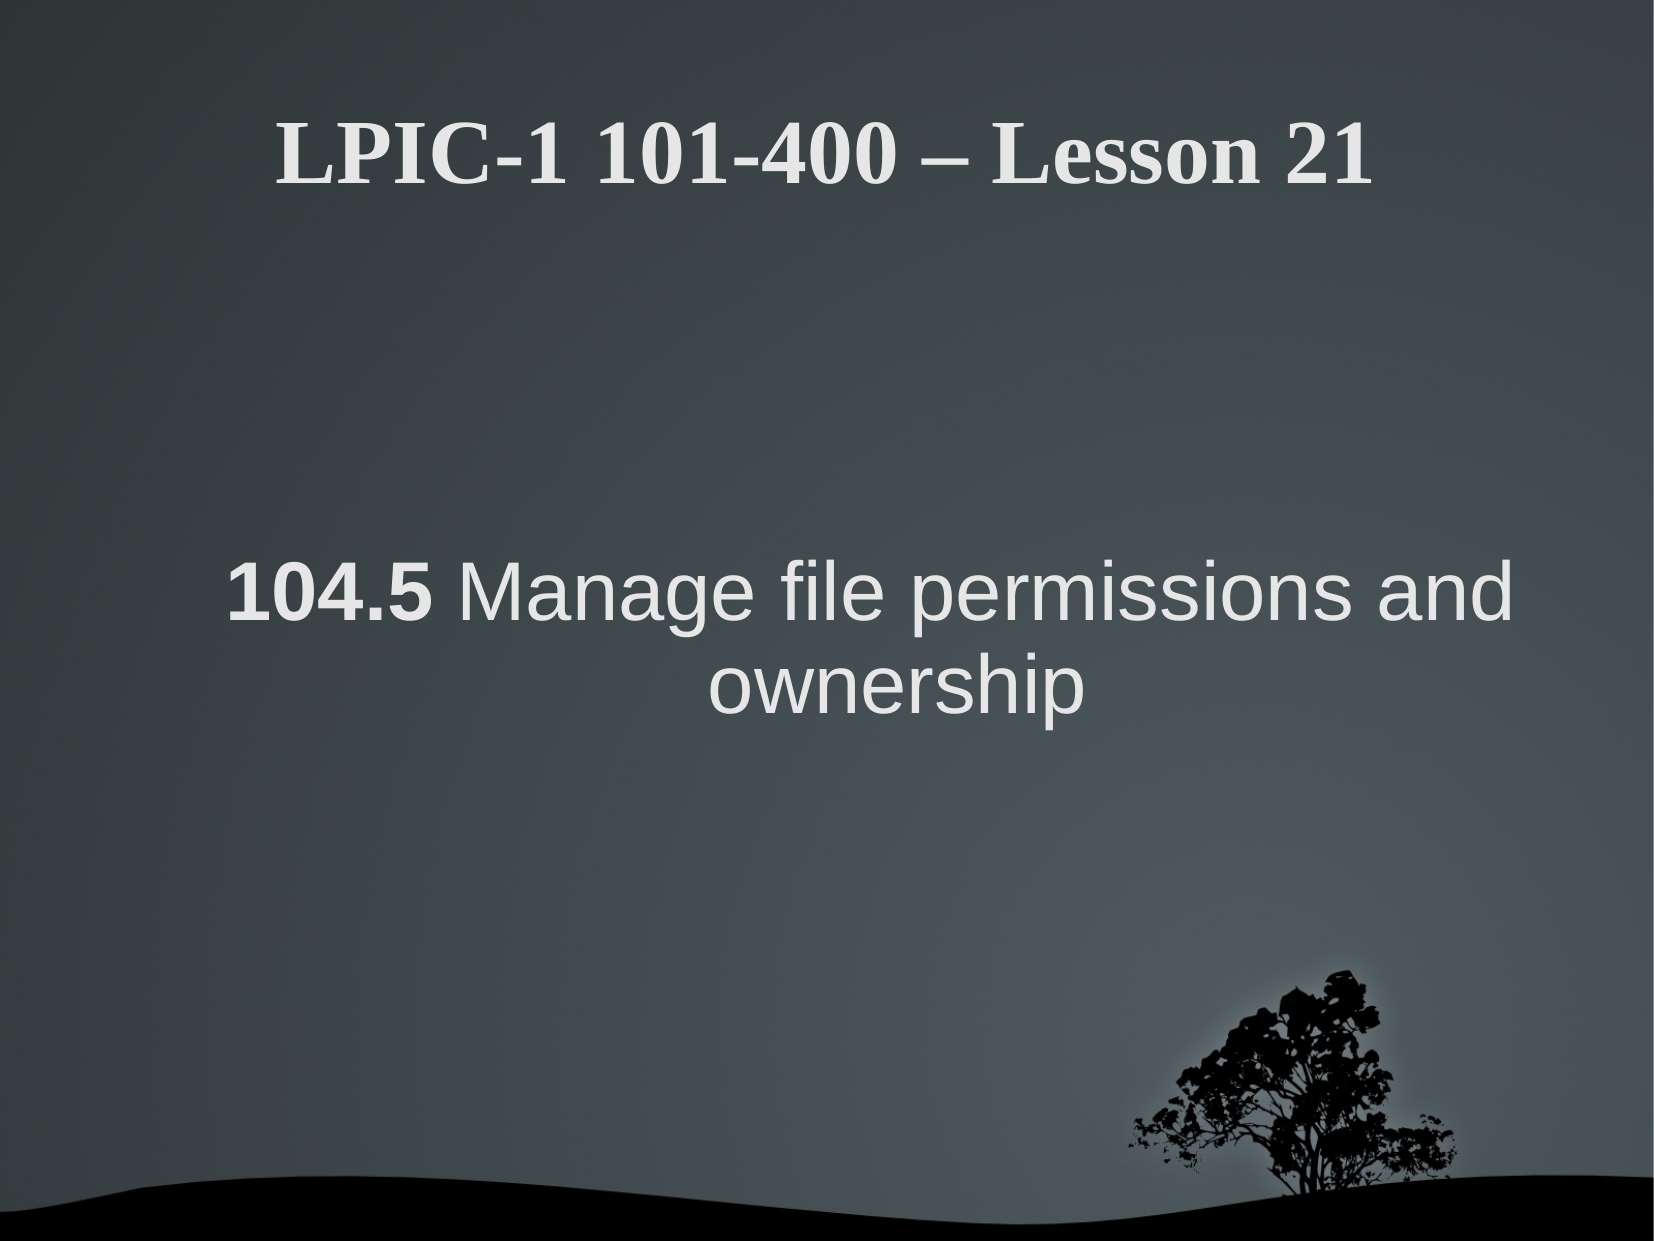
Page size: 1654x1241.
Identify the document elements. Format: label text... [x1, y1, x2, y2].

list 104.5 Manage file permissions and ownership [82, 290, 1571, 1109]
picture [0, 0, 1654, 1241]
title LPIC-1 101-400 – Lesson 21 [82, 49, 1571, 257]
